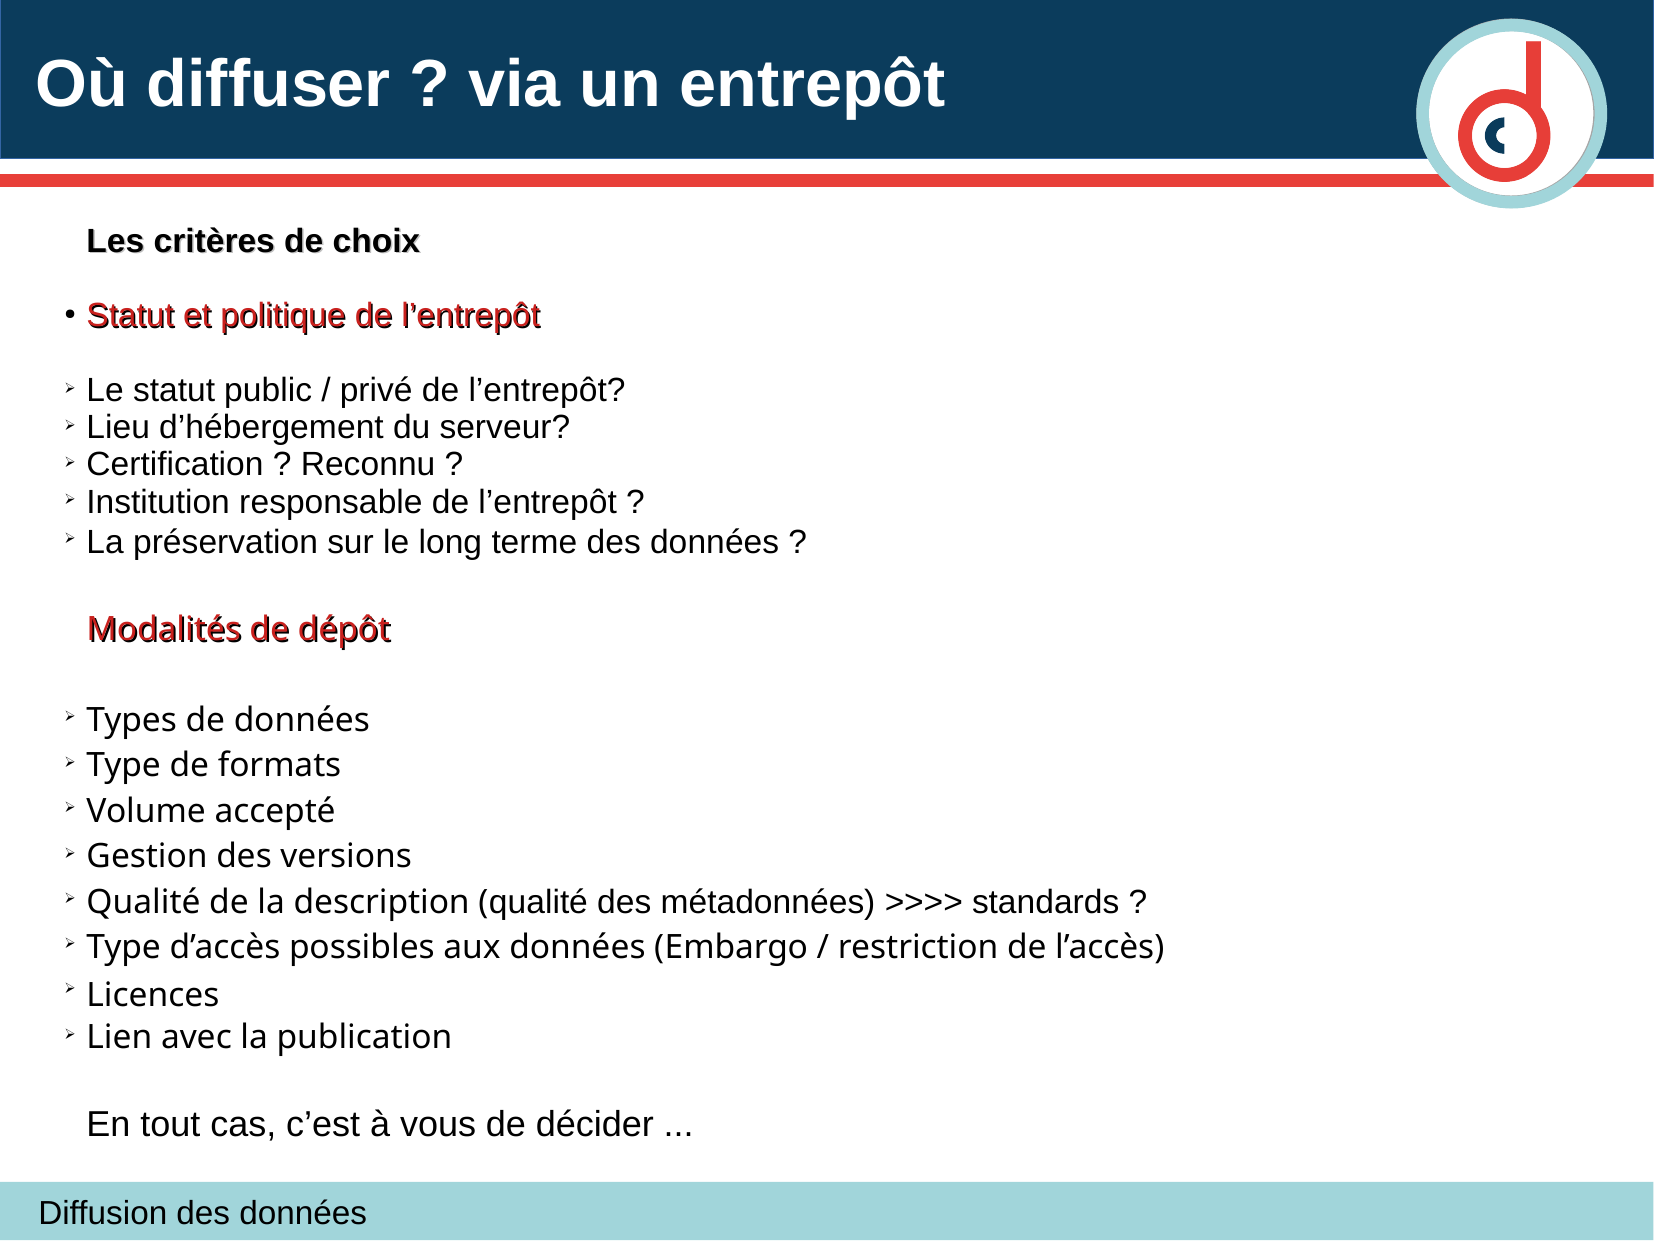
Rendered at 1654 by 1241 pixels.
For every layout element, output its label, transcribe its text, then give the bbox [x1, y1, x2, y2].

title Où diffuser ? via un entrepôt [35, 11, 1430, 159]
text_box Diffusion des données [23, 1187, 621, 1241]
text_box Les critères de choix Statut et politique de l’entrepôt Le statut public / privé de l’entrepôt? Lieu d’hébergement du serveur? Certification ? Reconnu ? Institution responsable de l’entrepôt ? La préservation sur le long terme des données ? Modalités de dépôt Types de données Type de formats Volume accepté Gestion des versions Qualité de la description (qualité des métadonnées) >>>> standards ? Type d’accès possibles aux données (Embargo / restriction de l’accès) Licences Lien avec la publication En tout cas, c’est à vous de décider ... [49, 214, 1540, 1157]
